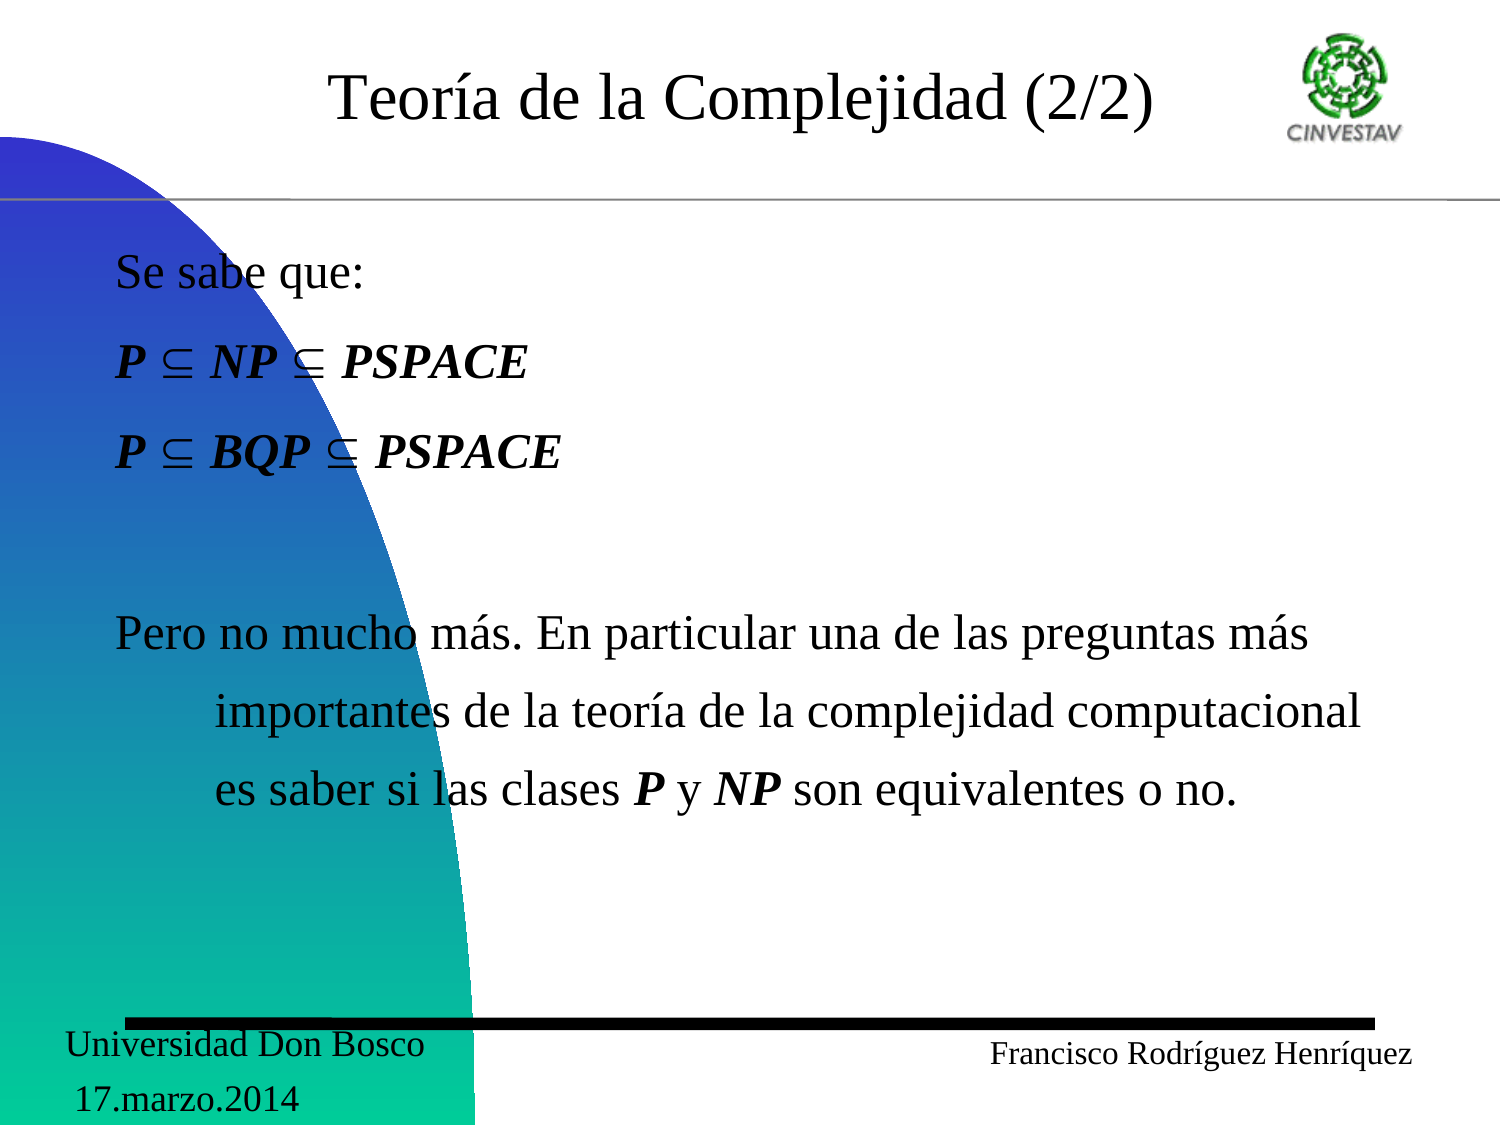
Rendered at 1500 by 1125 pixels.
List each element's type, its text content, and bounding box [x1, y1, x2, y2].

text_box Teoría de la Complejidad (2/2) [75, 45, 1426, 233]
text_box Se sabe que: P  NP  PSPACE P  BQP  PSPACE Pero no mucho más. En particular una de las preguntas más importantes de la teoría de la complejidad computacional es saber si las clases P y NP son equivalentes o no. [99, 212, 1413, 1013]
